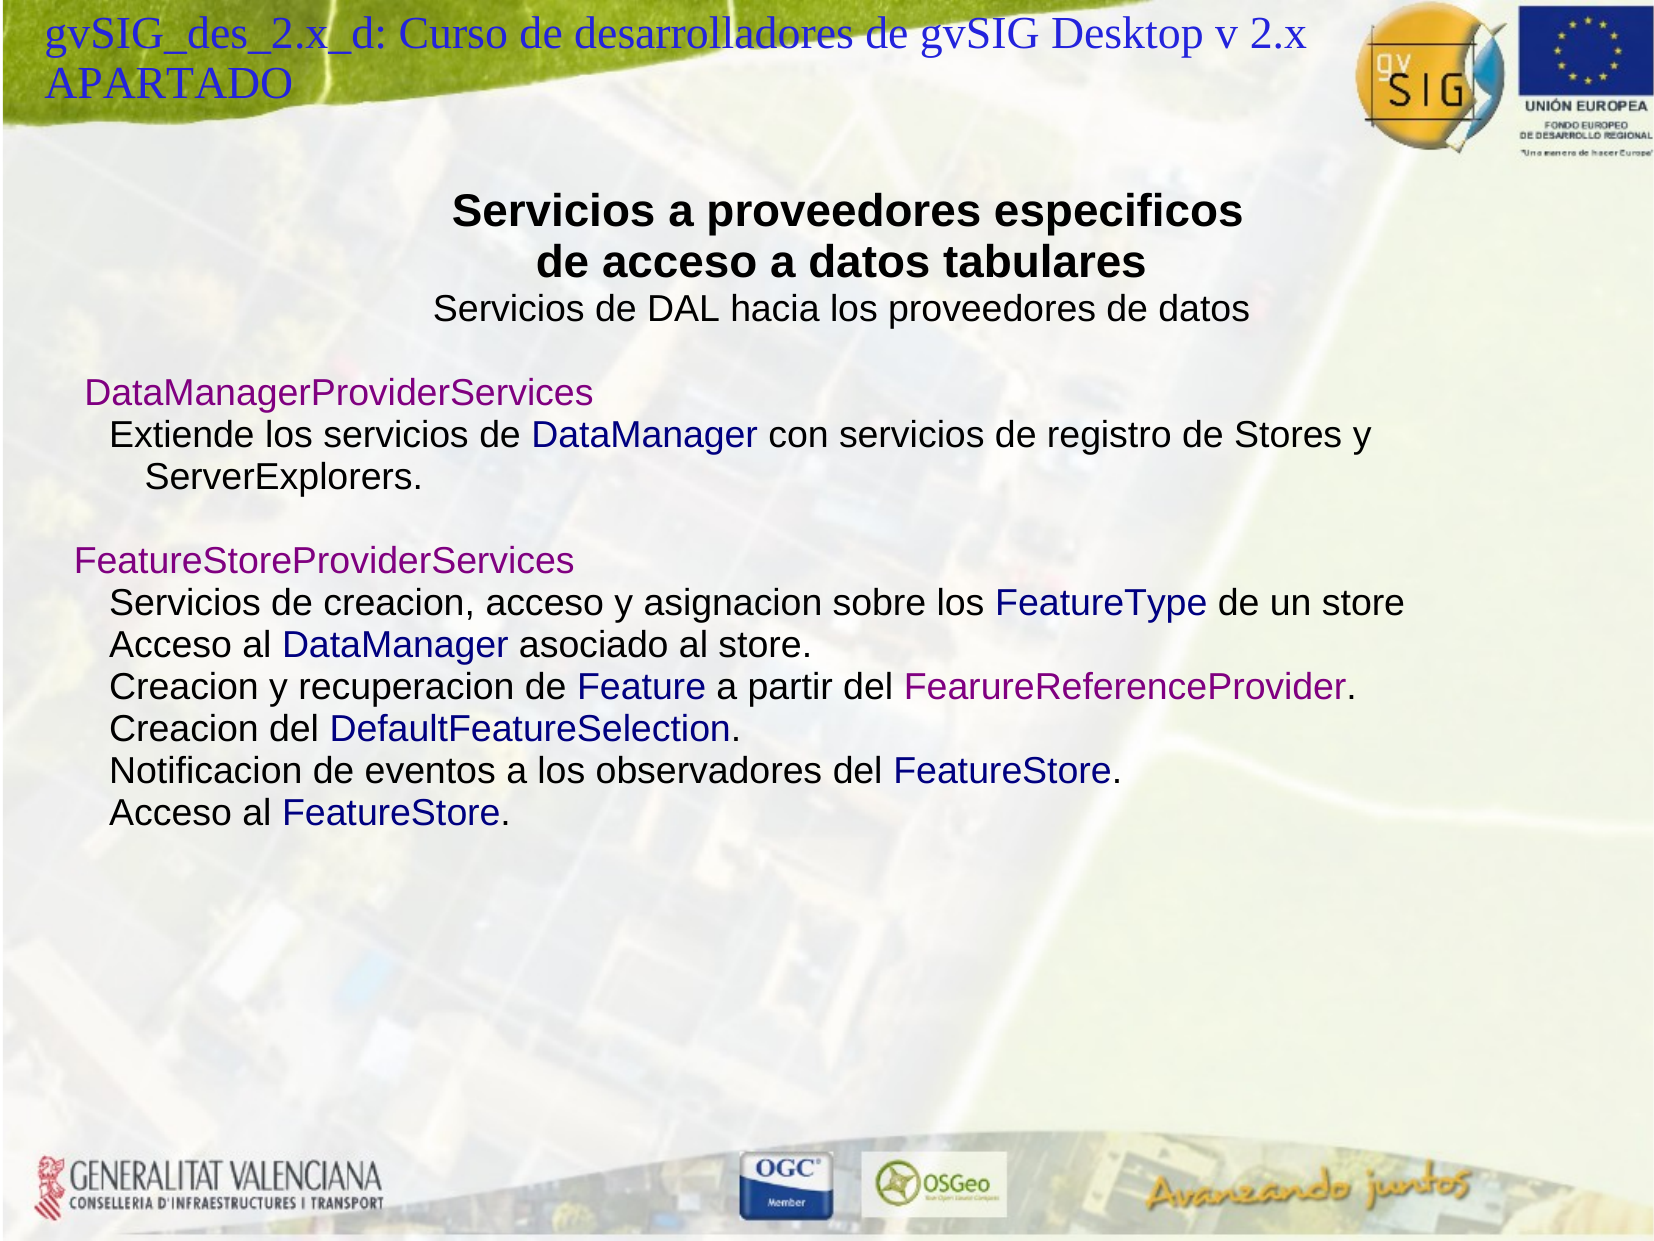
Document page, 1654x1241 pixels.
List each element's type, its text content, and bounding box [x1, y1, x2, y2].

text_box Servicios a proveedores especificos de acceso a datos tabulares Servicios de DAL hacia los proveedores de datos DataManagerProviderServices Extiende los servicios de DataManager con servicios de registro de Stores y ServerExplorers. FeatureStoreProviderServices Servicios de creacion, acceso y asignacion sobre los FeatureType de un store Acceso al DataManager asociado al store. Creacion y recuperacion de Feature a partir del FearureReferenceProvider. Creacion del DefaultFeatureSelection. Notificacion de eventos a los observadores del FeatureStore. Acceso al FeatureStore. [59, 177, 1625, 1112]
picture [2, 0, 1654, 1241]
